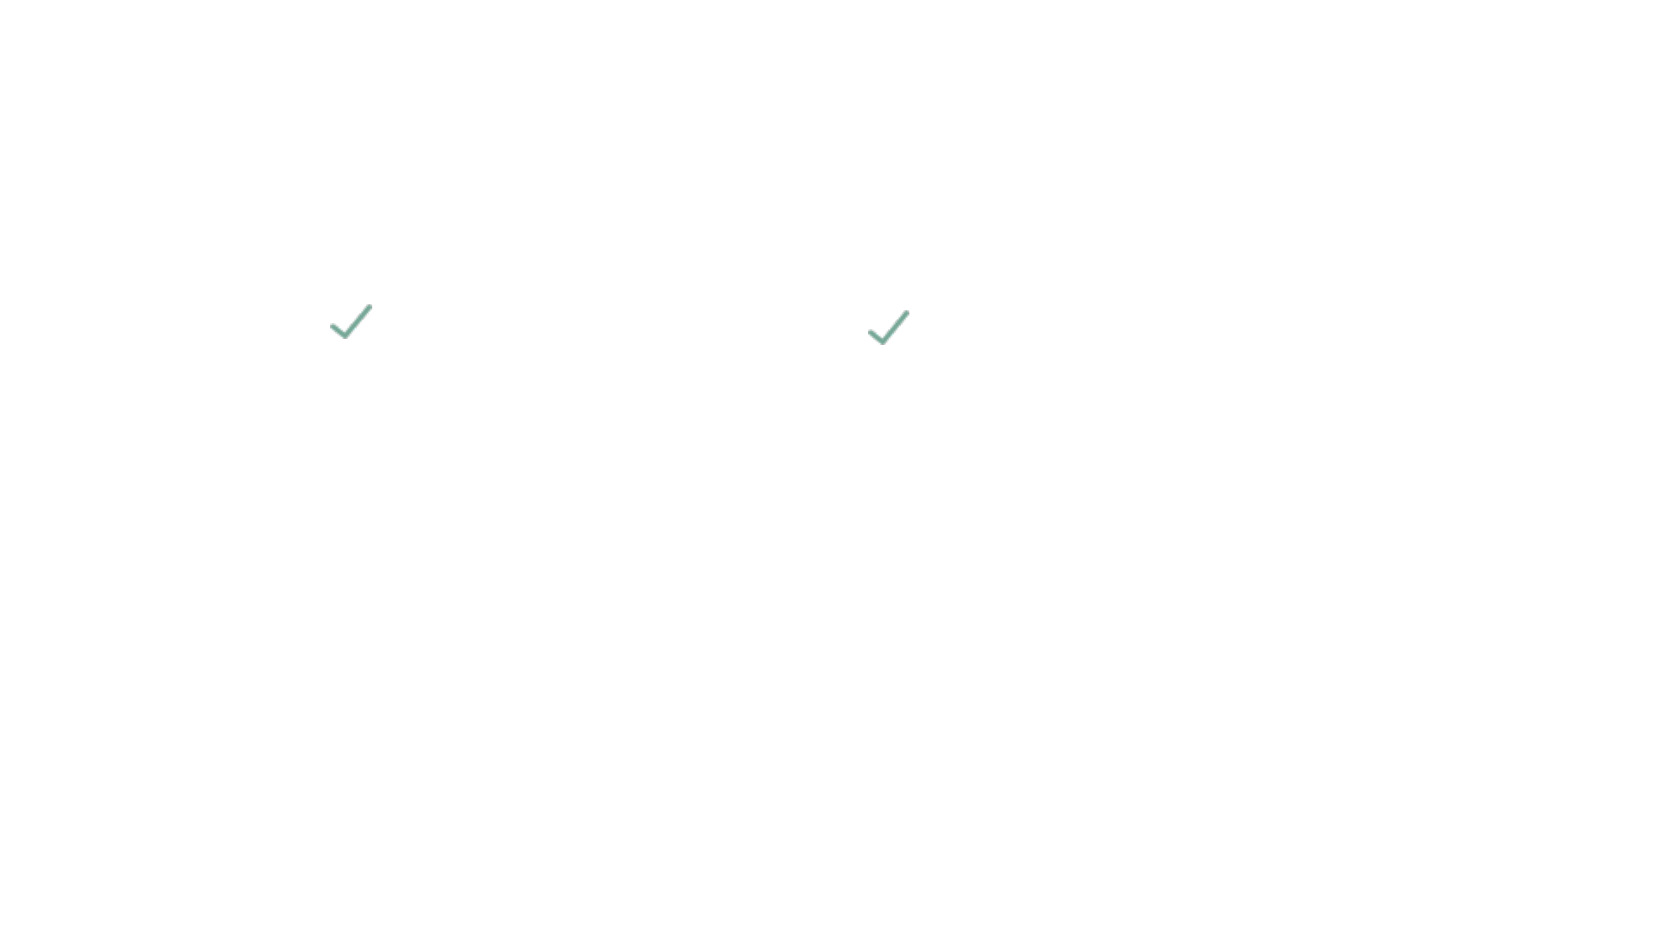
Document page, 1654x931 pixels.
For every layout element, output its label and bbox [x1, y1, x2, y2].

picture [324, 295, 379, 349]
picture [862, 301, 916, 355]
